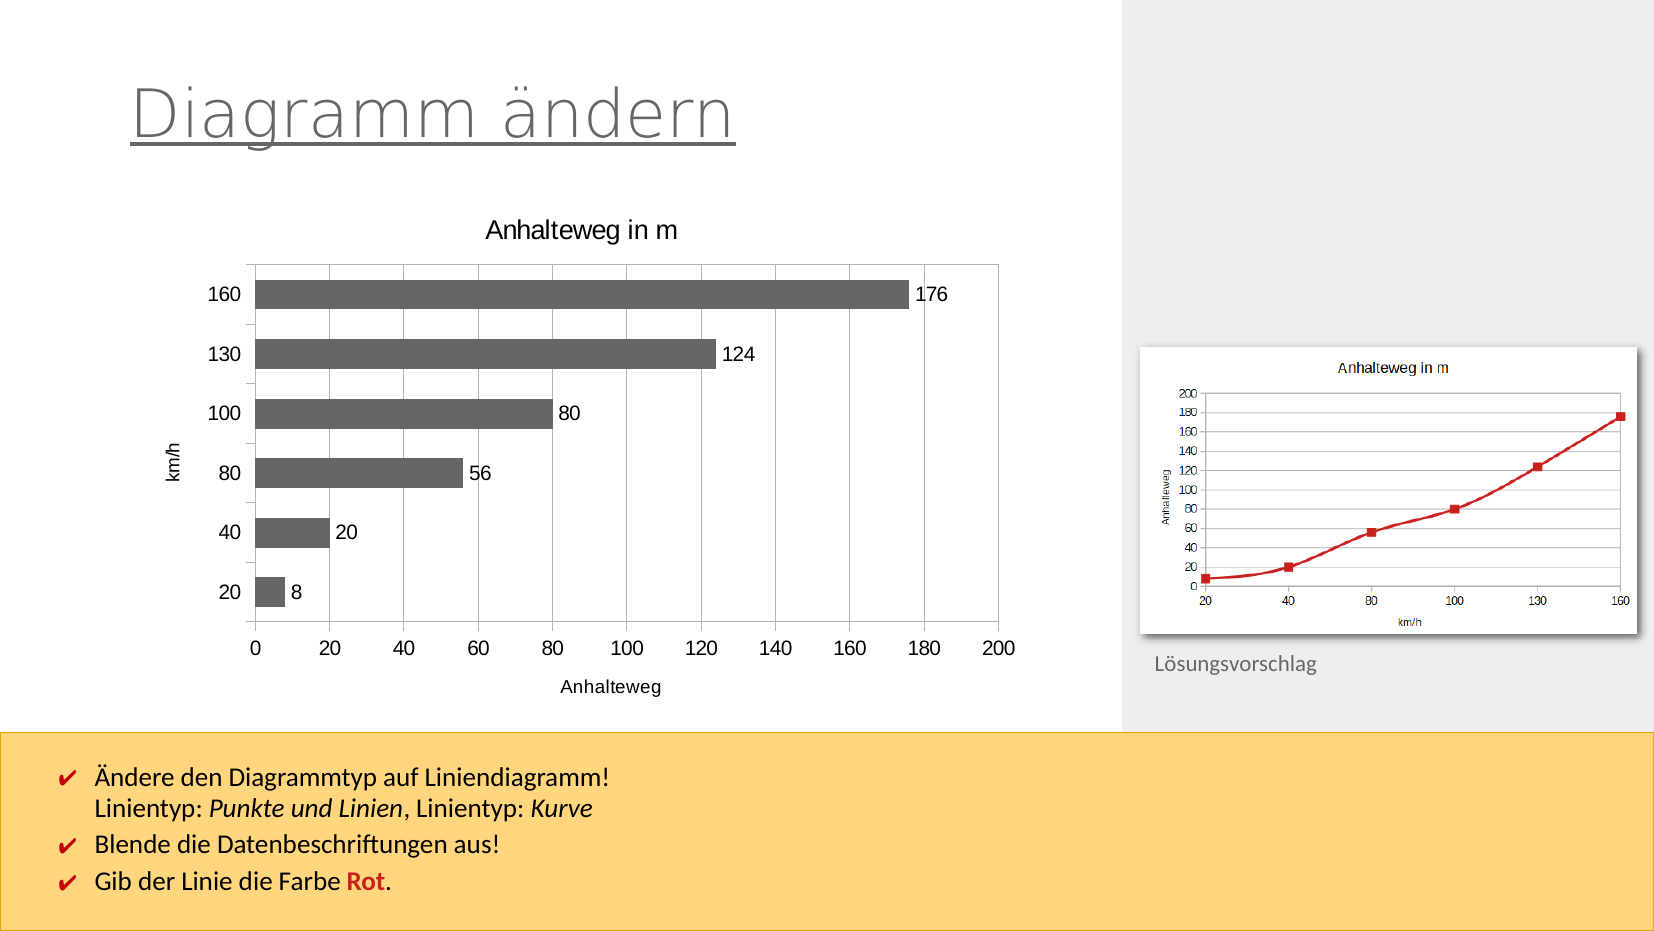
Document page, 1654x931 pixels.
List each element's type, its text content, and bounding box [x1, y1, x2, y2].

title Diagramm ändern [129, 37, 1571, 193]
text_box Lösungsvorschlag [1139, 643, 1436, 685]
text_box [1122, 0, 1654, 732]
picture [1130, 337, 1653, 650]
chart [129, 189, 1033, 729]
text_box Ändere den Diagrammtyp auf Liniendiagramm! Linientyp: Punkte und Linien, Linientyp: Kurve Blende die Datenbeschriftungen aus! Gib der Linie die Farbe Rot. [0, 732, 1654, 931]
